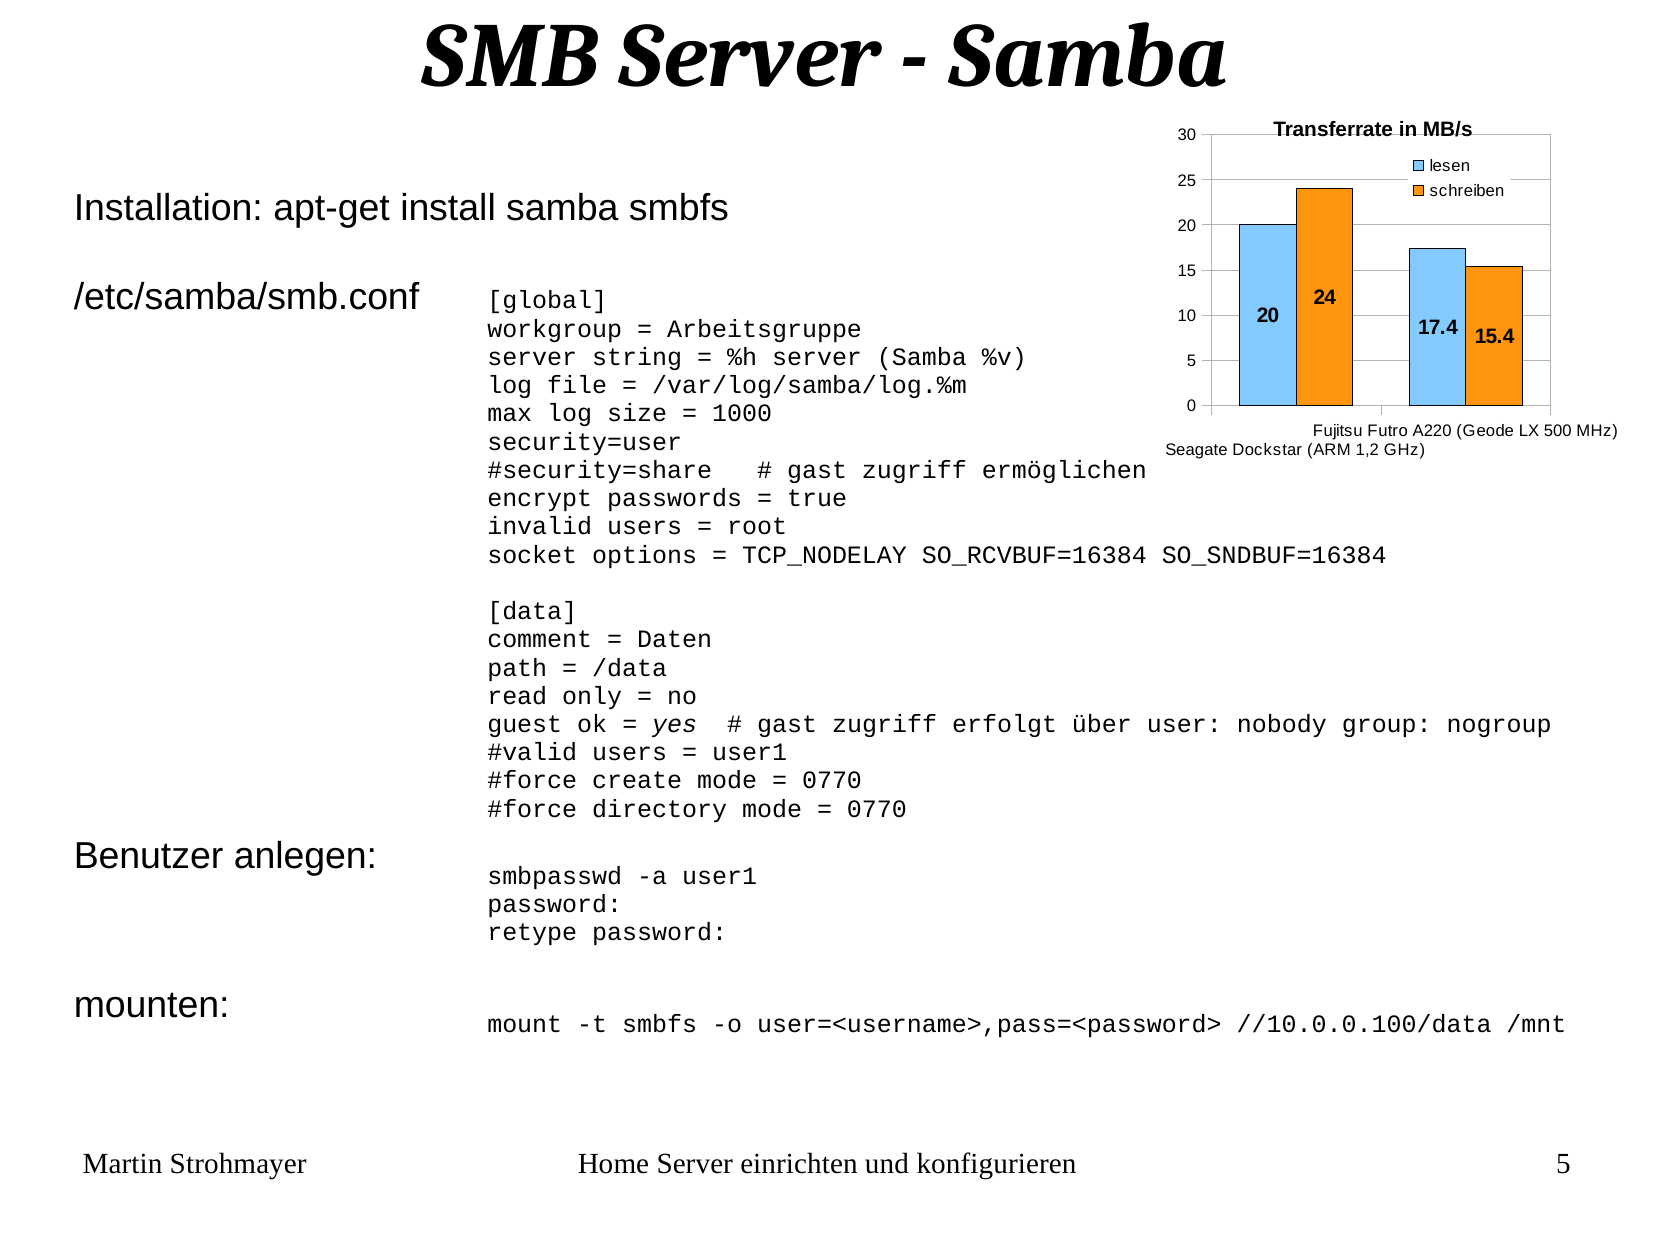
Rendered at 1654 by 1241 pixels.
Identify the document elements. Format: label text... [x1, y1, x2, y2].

text_box /etc/samba/smb.conf [59, 267, 473, 325]
title SMB Server - Samba [0, 2, 1651, 111]
text_box Transferrate in MB/s [1240, 109, 1506, 149]
text_box Benutzer anlegen: [59, 826, 473, 884]
text_box mount -t smbfs -o user=<username>,pass=<password> //10.0.0.100/data /mnt [472, 1003, 1654, 1093]
chart [1151, 118, 1625, 473]
text_box mounten: [59, 976, 473, 1034]
text_box [global] workgroup = Arbeitsgruppe server string = %h server (Samba %v) log file = /var/log/samba/log.%m max log size = 1000 security=user #security=share # gast zugriff ermöglichen encrypt passwords = true invalid users = root socket options = TCP_NODELAY SO_RCVBUF=16384 SO_SNDBUF=16384 [data] comment = Daten path = /data read only = no guest ok = yes # gast zugriff erfolgt über user: nobody group: nogroup #valid users = user1 #force create mode = 0770 #force directory mode = 0770 [472, 280, 1595, 805]
text_box Installation: apt-get install samba smbfs [59, 179, 945, 280]
text_box smbpasswd -a user1 password: retype password: [472, 856, 1595, 975]
